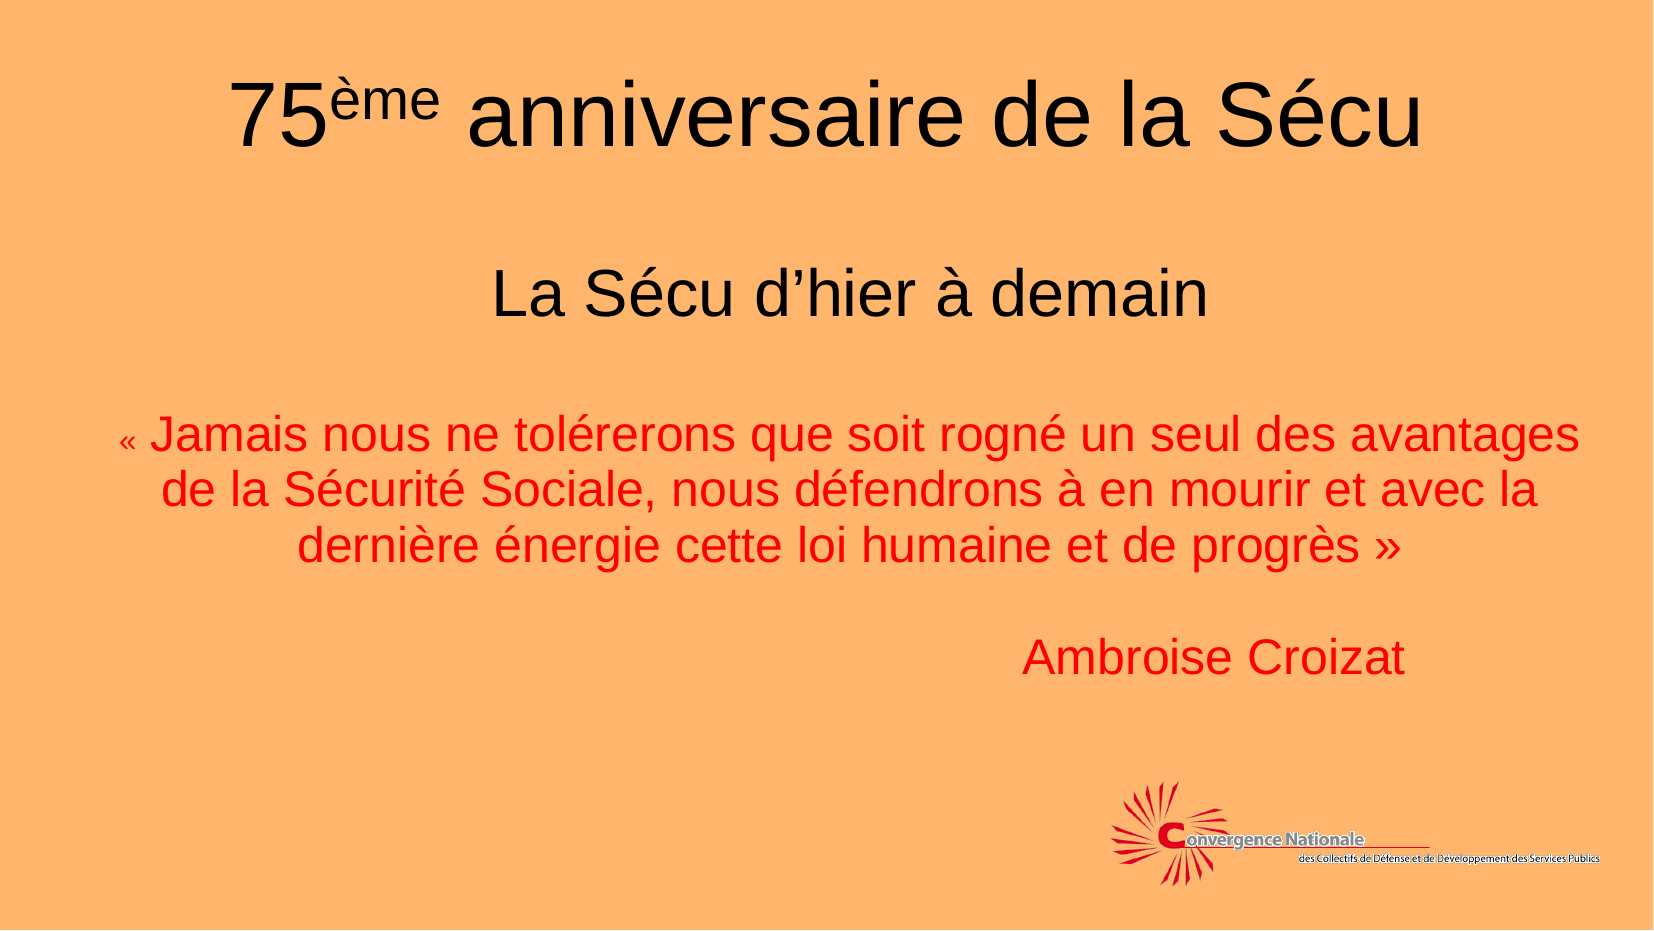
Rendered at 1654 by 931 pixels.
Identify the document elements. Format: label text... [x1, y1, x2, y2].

title 75ème anniversaire de la Sécu [82, 37, 1571, 193]
subtitle La Sécu d’hier à demain « Jamais nous ne tolérerons que soit rogné un seul des avantages de la Sécurité Sociale, nous défendrons à en mourir et avec la dernière énergie cette loi humaine et de progrès » Ambroise Croizat [106, 200, 1595, 741]
picture [1110, 781, 1600, 886]
